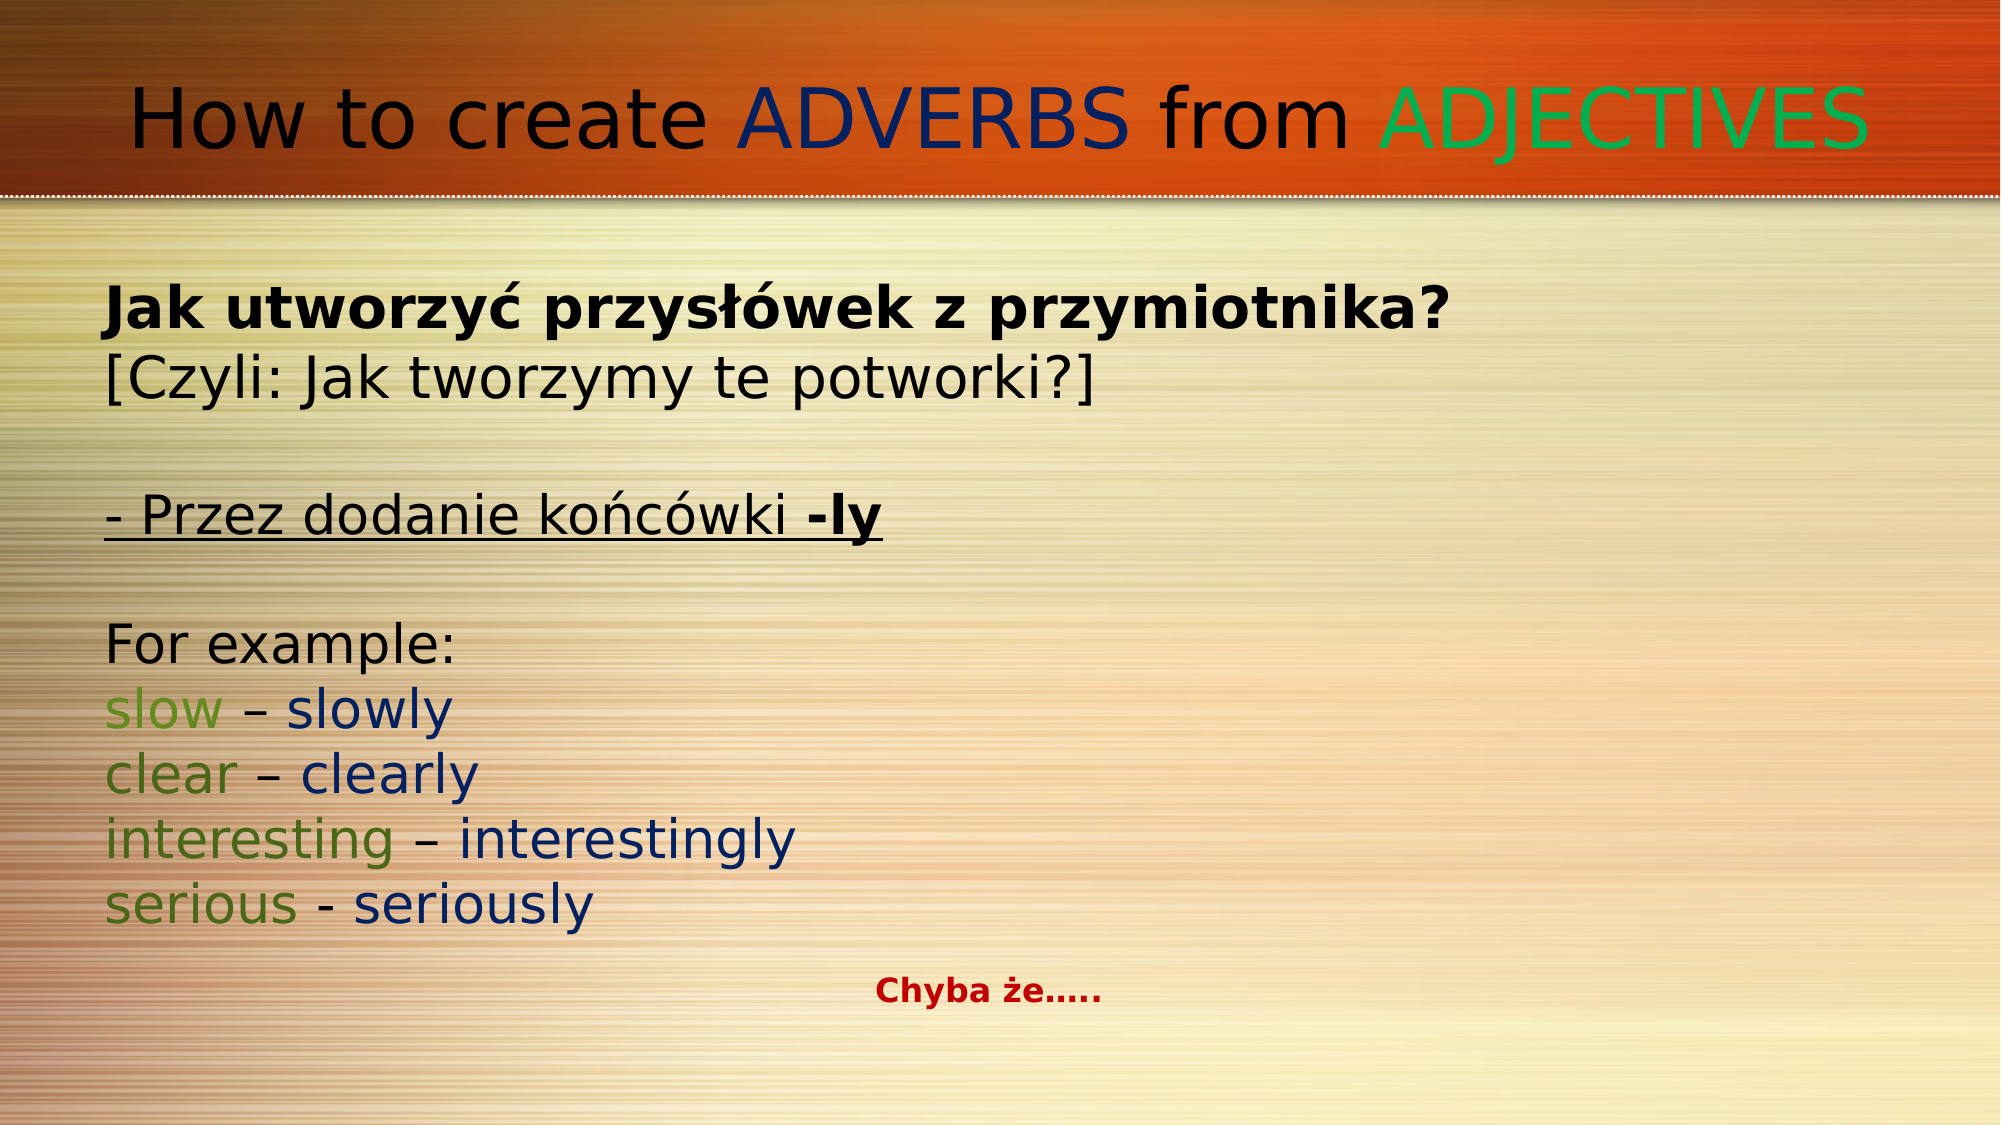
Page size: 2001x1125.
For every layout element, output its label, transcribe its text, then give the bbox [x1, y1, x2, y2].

title How to create ADVERBS from ADJECTIVES [99, 30, 1900, 173]
list Jak utworzyć przysłówek z przymiotnika? [Czyli: Jak tworzymy te potworki?] - Przez dodanie końcówki -ly For example: slow – slowly clear – clearly interesting – interestingly serious - seriously Chyba że….. [89, 262, 1890, 1005]
picture [0, 0, 2001, 1125]
